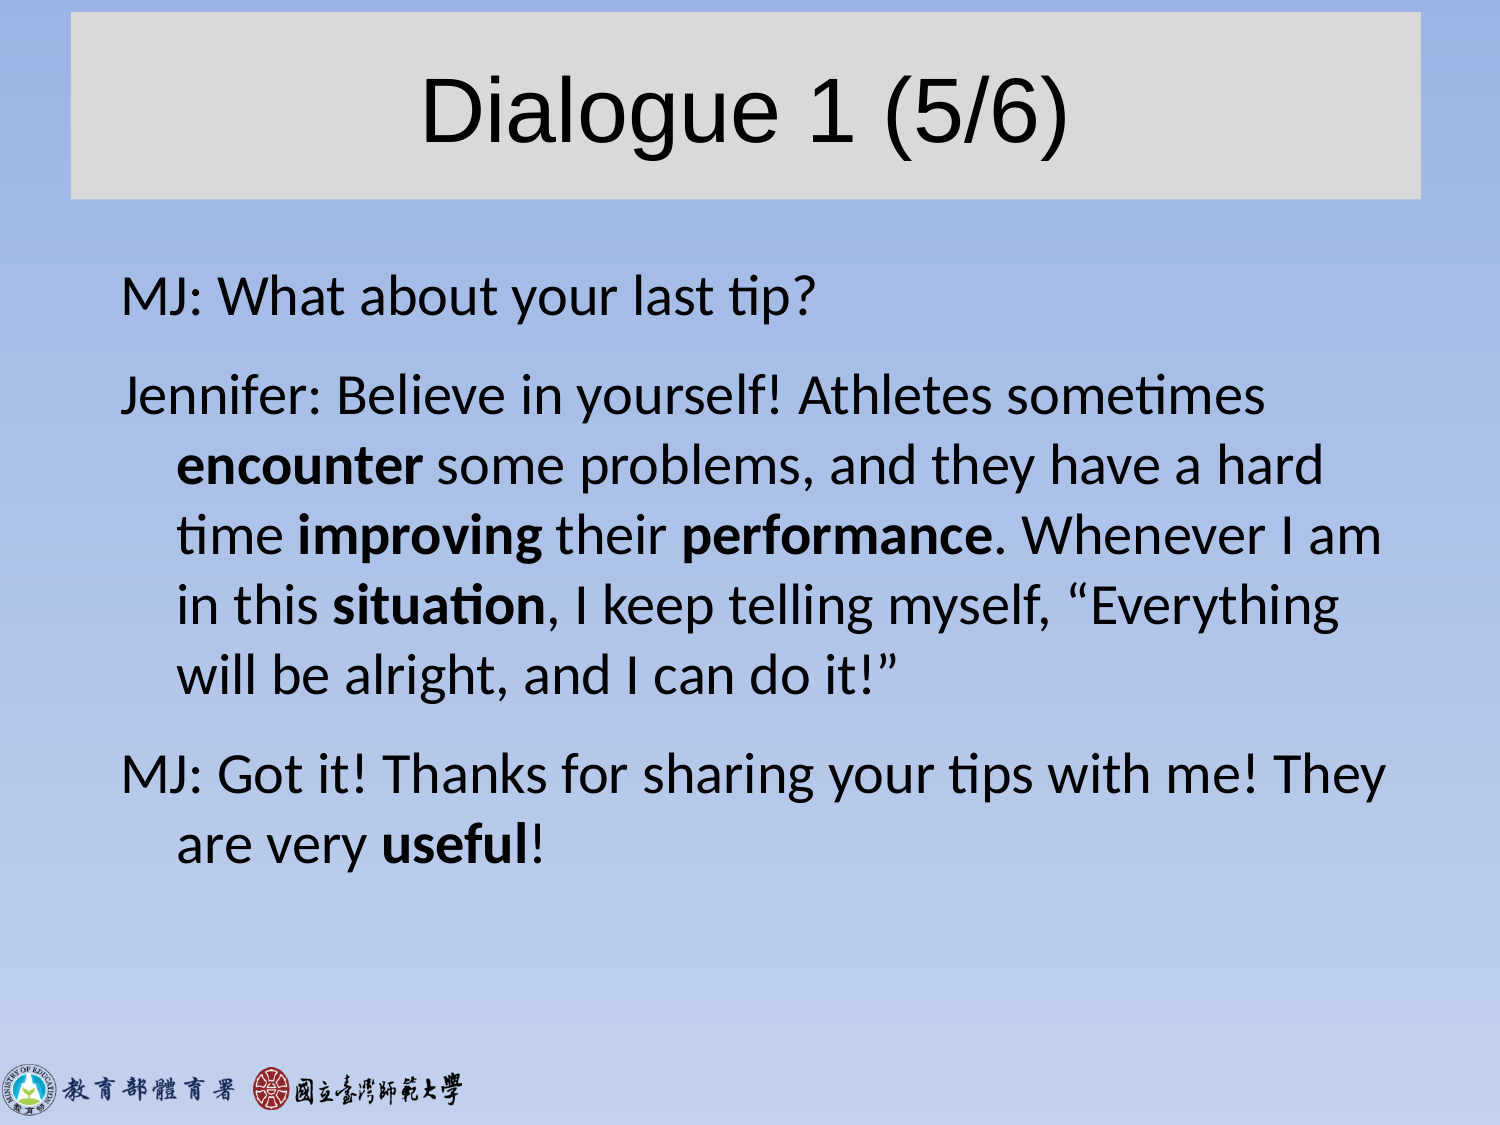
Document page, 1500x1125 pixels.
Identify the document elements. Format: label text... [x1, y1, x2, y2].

title Dialogue 1 (5/6) [70, 11, 1421, 200]
list MJ: What about your last tip? Jennifer: Believe in yourself! Athletes sometimes encounter some problems, and they have a hard time improving their performance. Whenever I am in this situation, I keep telling myself, “Everything will be alright, and I can do it!” MJ: Got it! Thanks for sharing your tips with me! They are very useful! [49, 249, 1443, 993]
